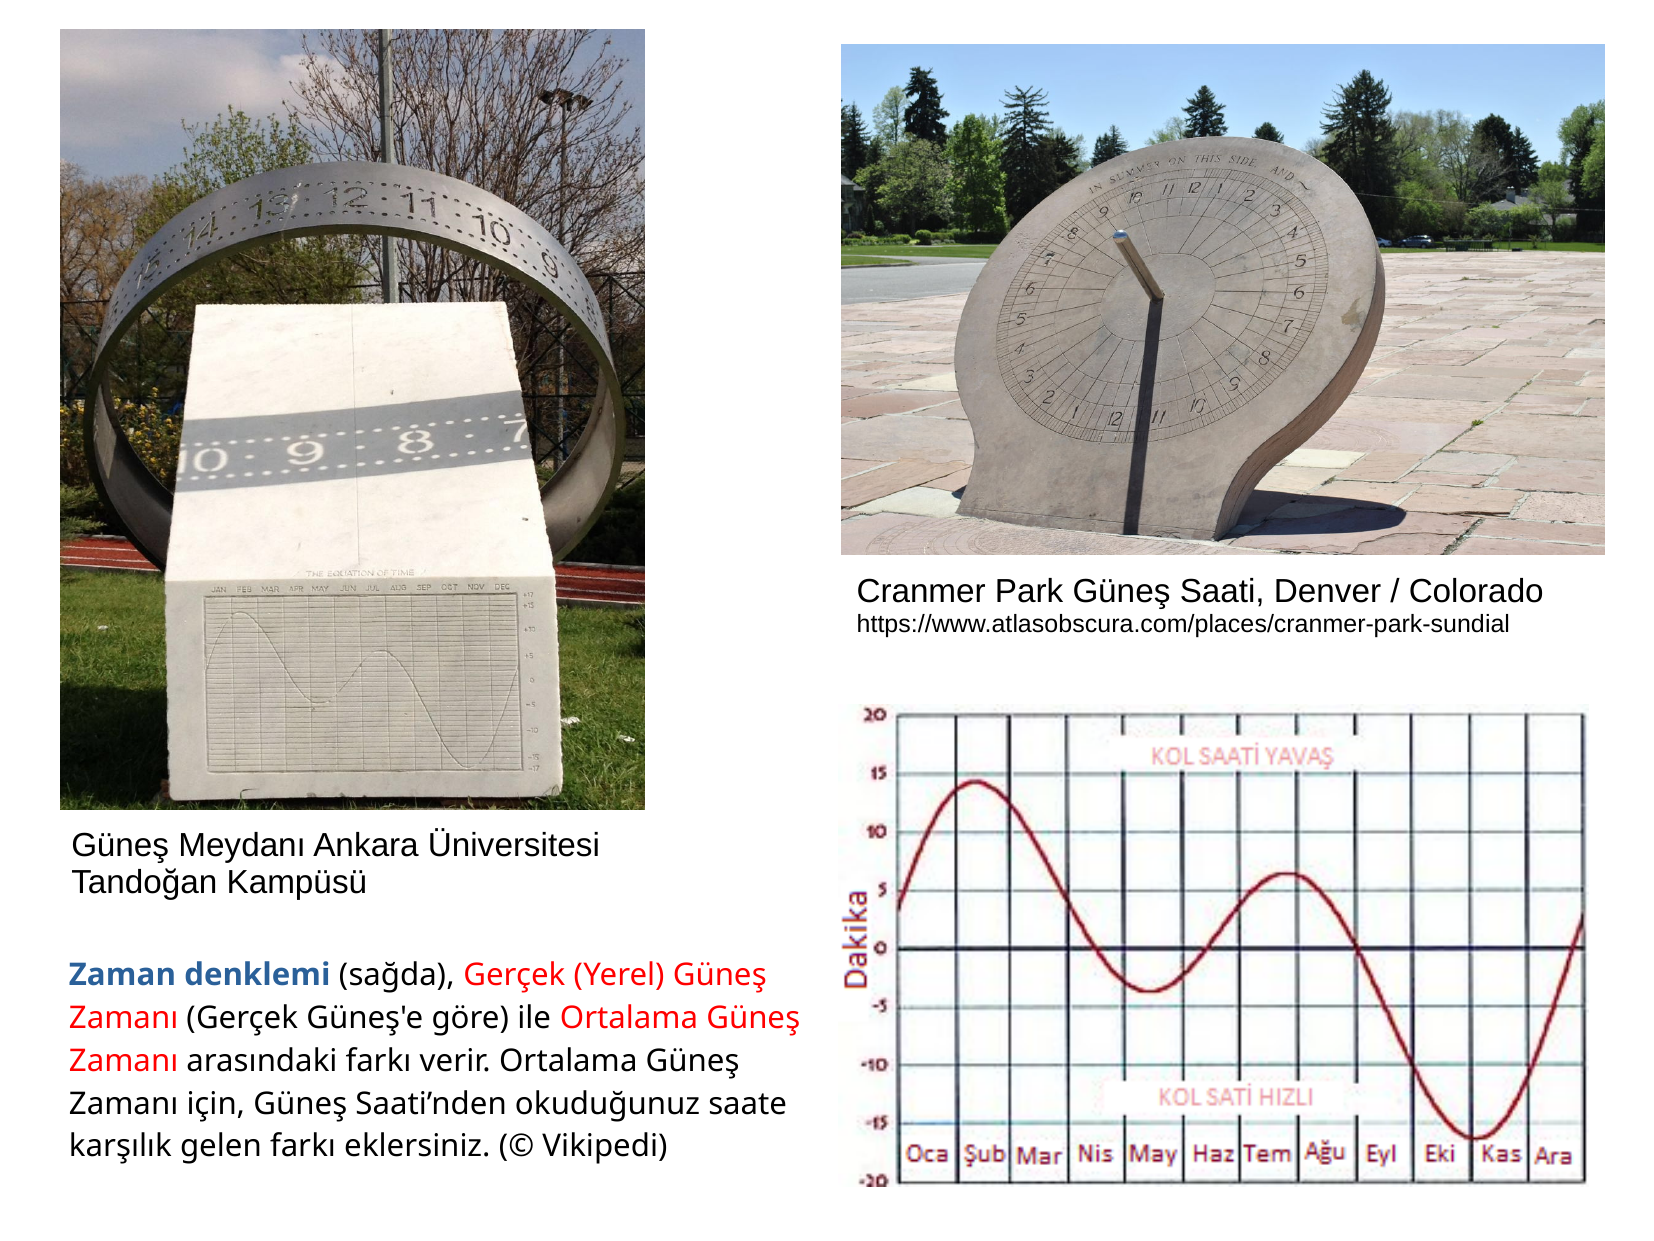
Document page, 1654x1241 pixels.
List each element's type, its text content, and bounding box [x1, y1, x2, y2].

text_box Güneş Meydanı Ankara Üniversitesi Tandoğan Kampüsü [56, 819, 747, 908]
picture [841, 44, 1605, 556]
text_box Zaman denklemi (sağda), Gerçek (Yerel) Güneş Zamanı (Gerçek Güneş'e göre) ile Ortalama Güneş Zamanı arasındaki farkı verir. Ortalama Güneş Zamanı için, Güneş Saati’nden okuduğunuz saate karşılık gelen farkı eklersiniz. (© Vikipedi) [54, 945, 838, 1182]
picture [838, 704, 1589, 1187]
picture [60, 29, 645, 811]
text_box Cranmer Park Güneş Saati, Denver / Colorado https://www.atlasobscura.com/places/cranmer-park-sundial [841, 565, 1606, 661]
